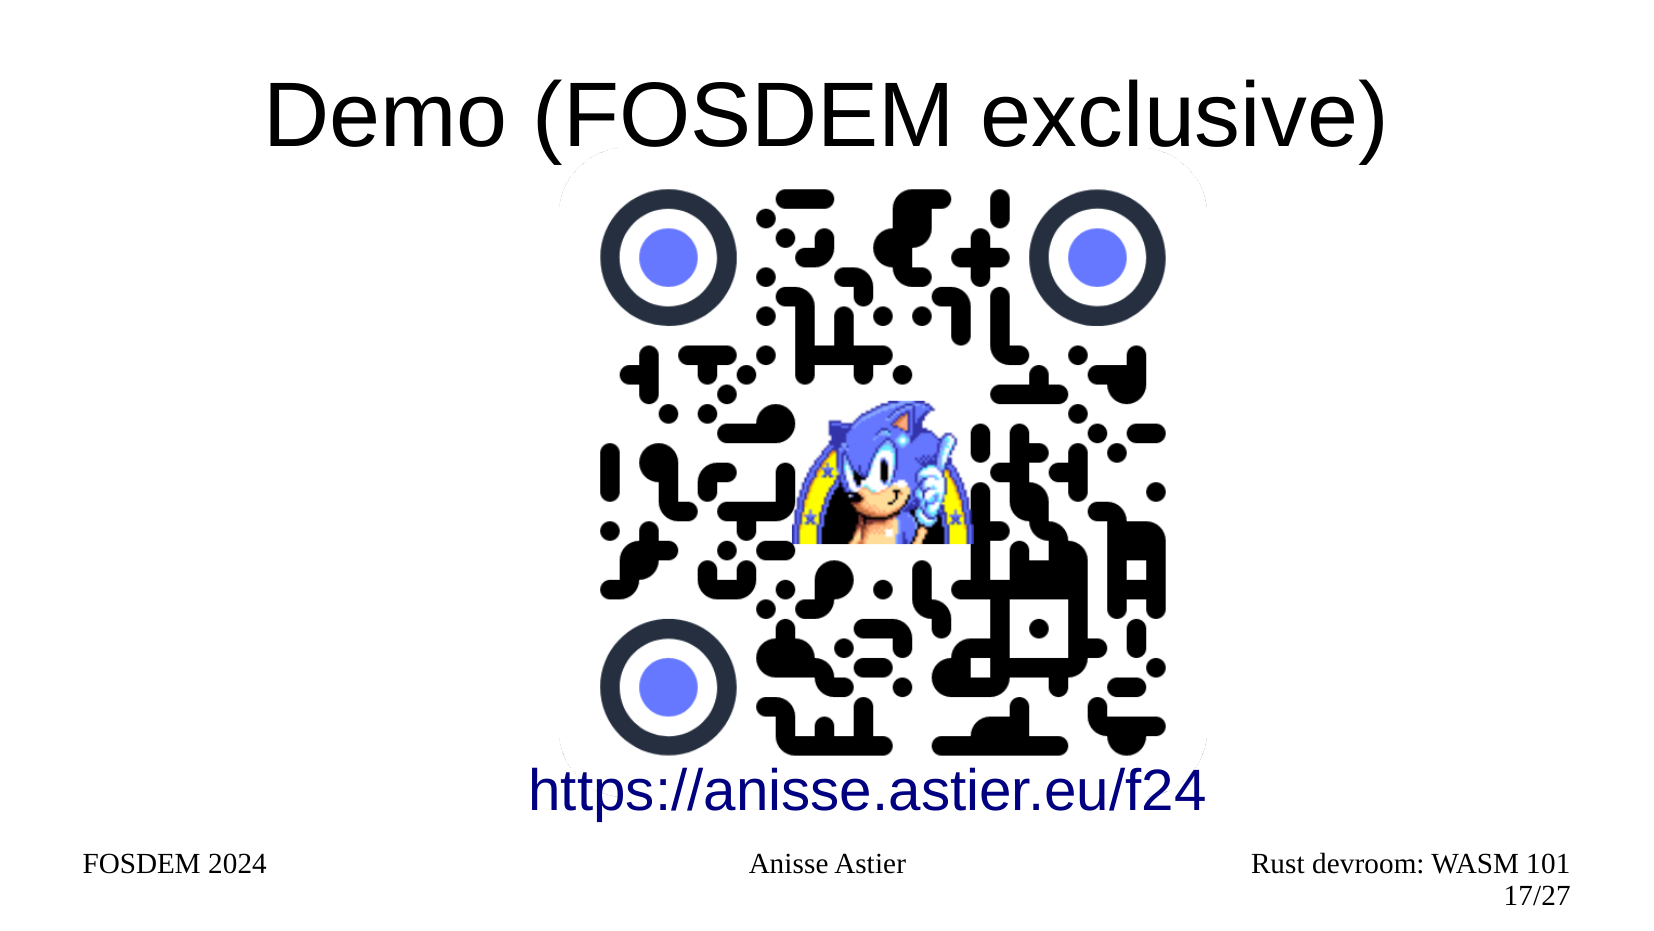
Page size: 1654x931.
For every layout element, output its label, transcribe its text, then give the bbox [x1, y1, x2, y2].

picture [558, 147, 1208, 750]
title Demo (FOSDEM exclusive) [82, 37, 1571, 193]
text_box https://anisse.astier.eu/f24 [513, 750, 1252, 839]
